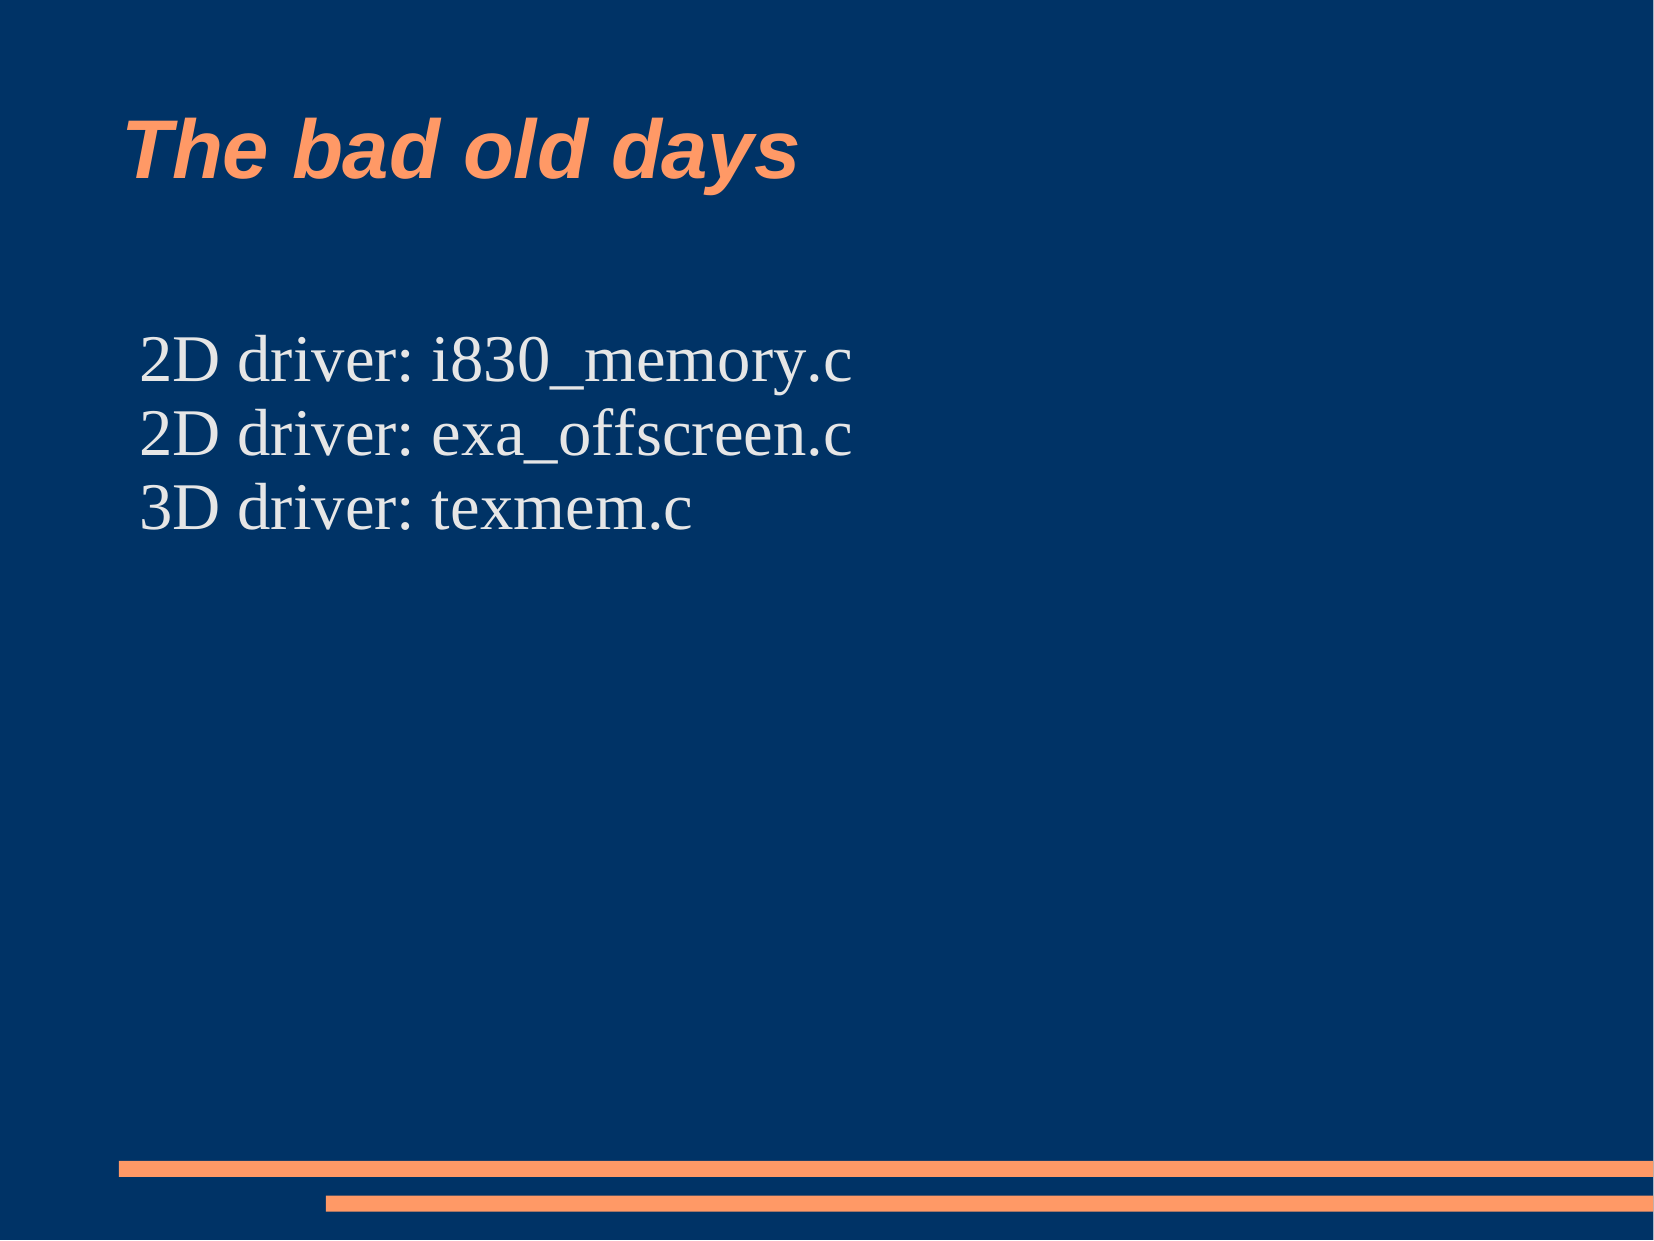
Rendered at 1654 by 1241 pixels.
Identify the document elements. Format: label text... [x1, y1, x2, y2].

list 2D driver: i830_memory.c 2D driver: exa_offscreen.c 3D driver: texmem.c [121, 322, 1561, 1118]
title The bad old days [121, 53, 1534, 247]
